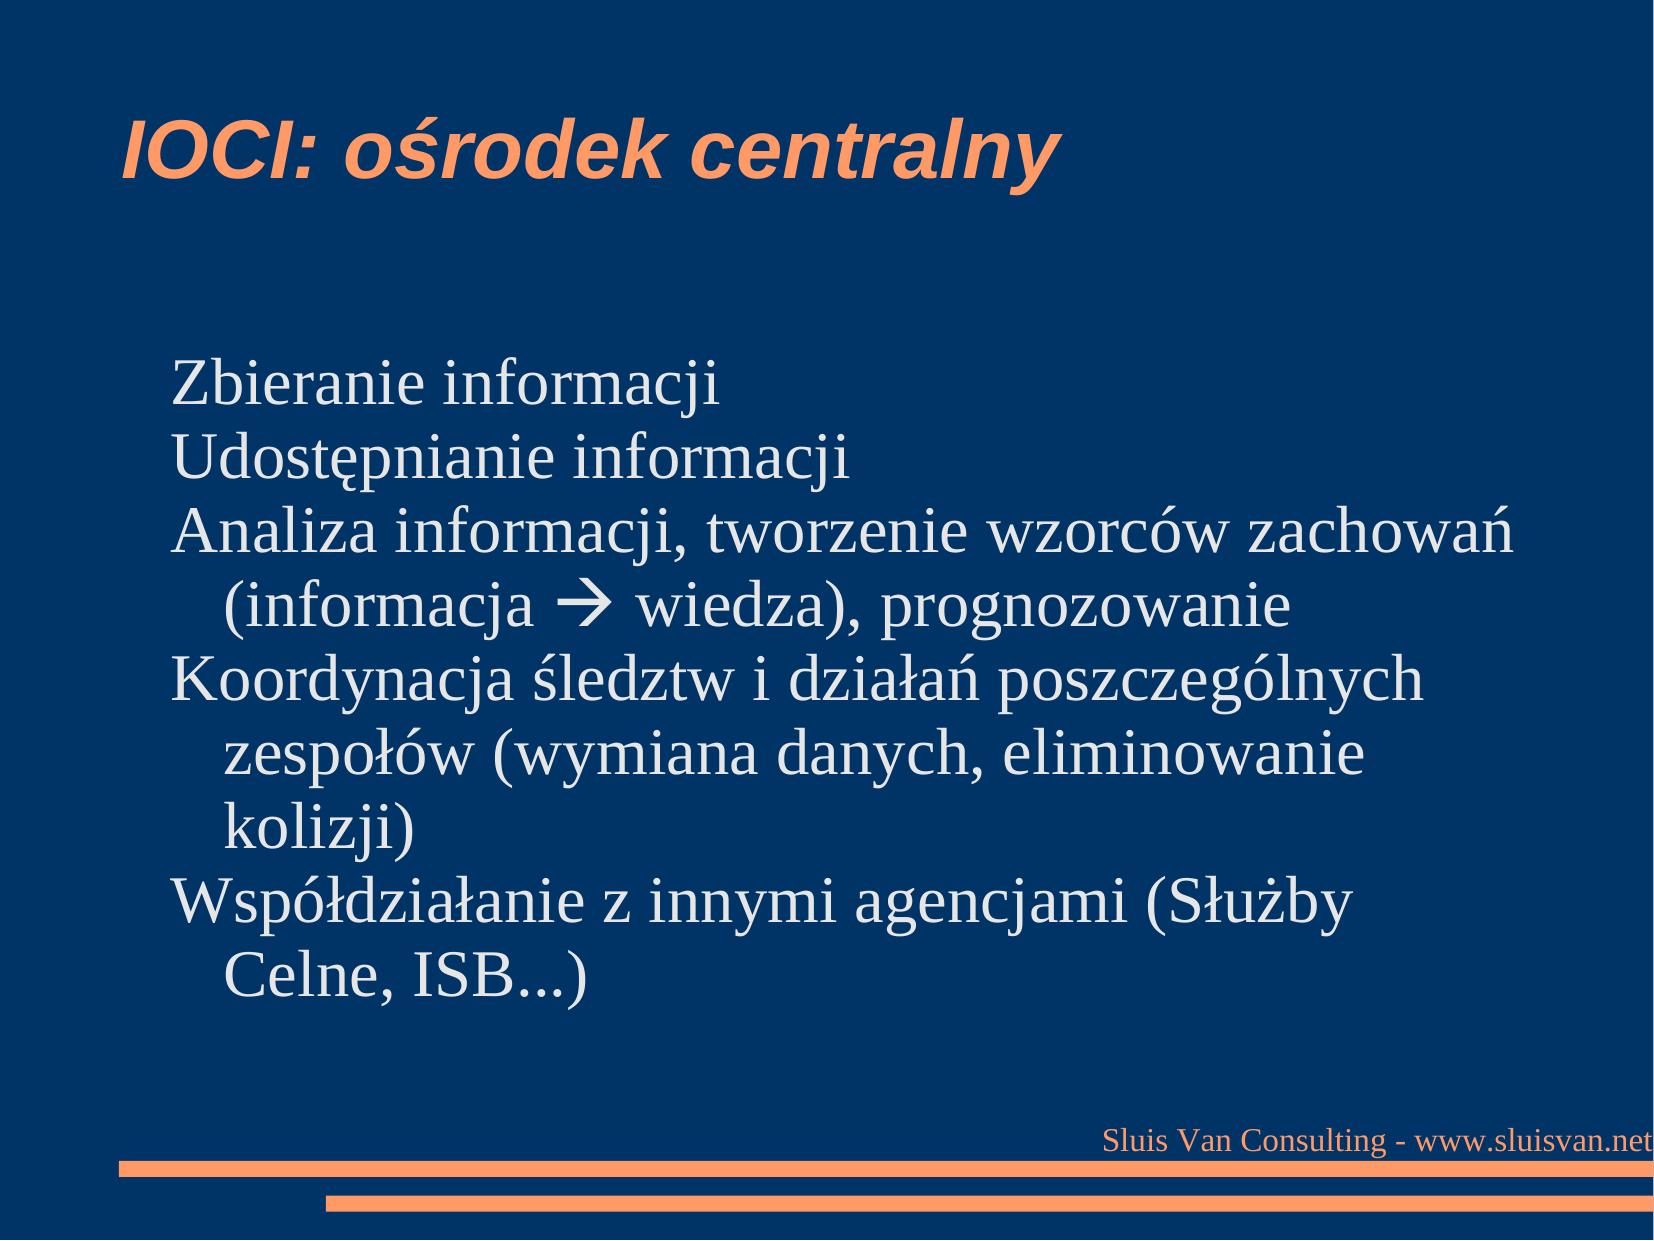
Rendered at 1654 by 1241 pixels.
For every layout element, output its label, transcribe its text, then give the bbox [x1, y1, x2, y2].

list Zbieranie informacji Udostępnianie informacji Analiza informacji, tworzenie wzorców zachowań (informacja  wiedza), prognozowanie Koordynacja śledztw i działań poszczególnych zespołów (wymiana danych, eliminowanie kolizji) Współdziałanie z innymi agencjami (Służby Celne, ISB...) [152, 344, 1534, 1127]
title IOCI: ośrodek centralny [121, 46, 1534, 254]
